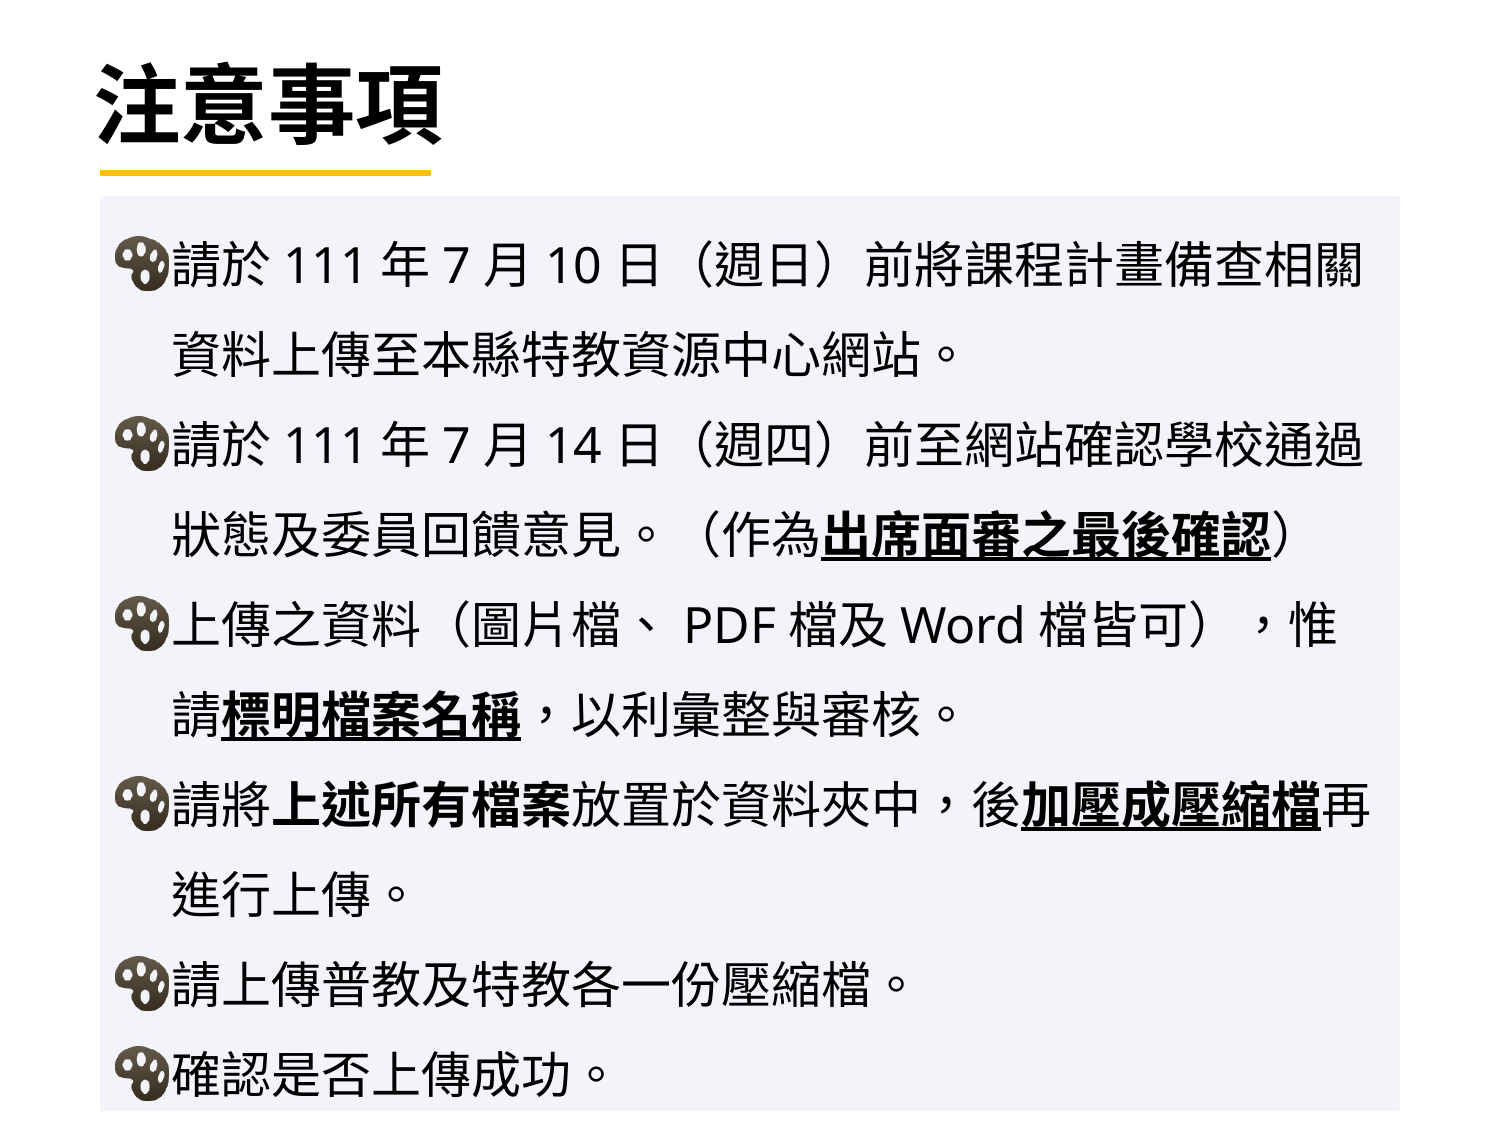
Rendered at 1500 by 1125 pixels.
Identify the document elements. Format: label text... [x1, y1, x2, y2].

text_box 請於111年7月10日（週日）前將課程計畫備查相關資料上傳至本縣特教資源中心網站。 請於111年7月14日（週四）前至網站確認學校通過狀態及委員回饋意見。（作為出席面審之最後確認） 上傳之資料（圖片檔、PDF檔及Word檔皆可），惟請標明檔案名稱，以利彙整與審核。 請將上述所有檔案放置於資料夾中，後加壓成壓縮檔再進行上傳。 請上傳普教及特教各一份壓縮檔。 確認是否上傳成功。 [100, 196, 1400, 1112]
picture [115, 236, 169, 291]
picture [115, 596, 169, 651]
picture [115, 1046, 169, 1101]
text_box 注意事項 [78, 42, 459, 163]
picture [115, 416, 169, 471]
picture [115, 776, 169, 831]
picture [115, 956, 169, 1011]
